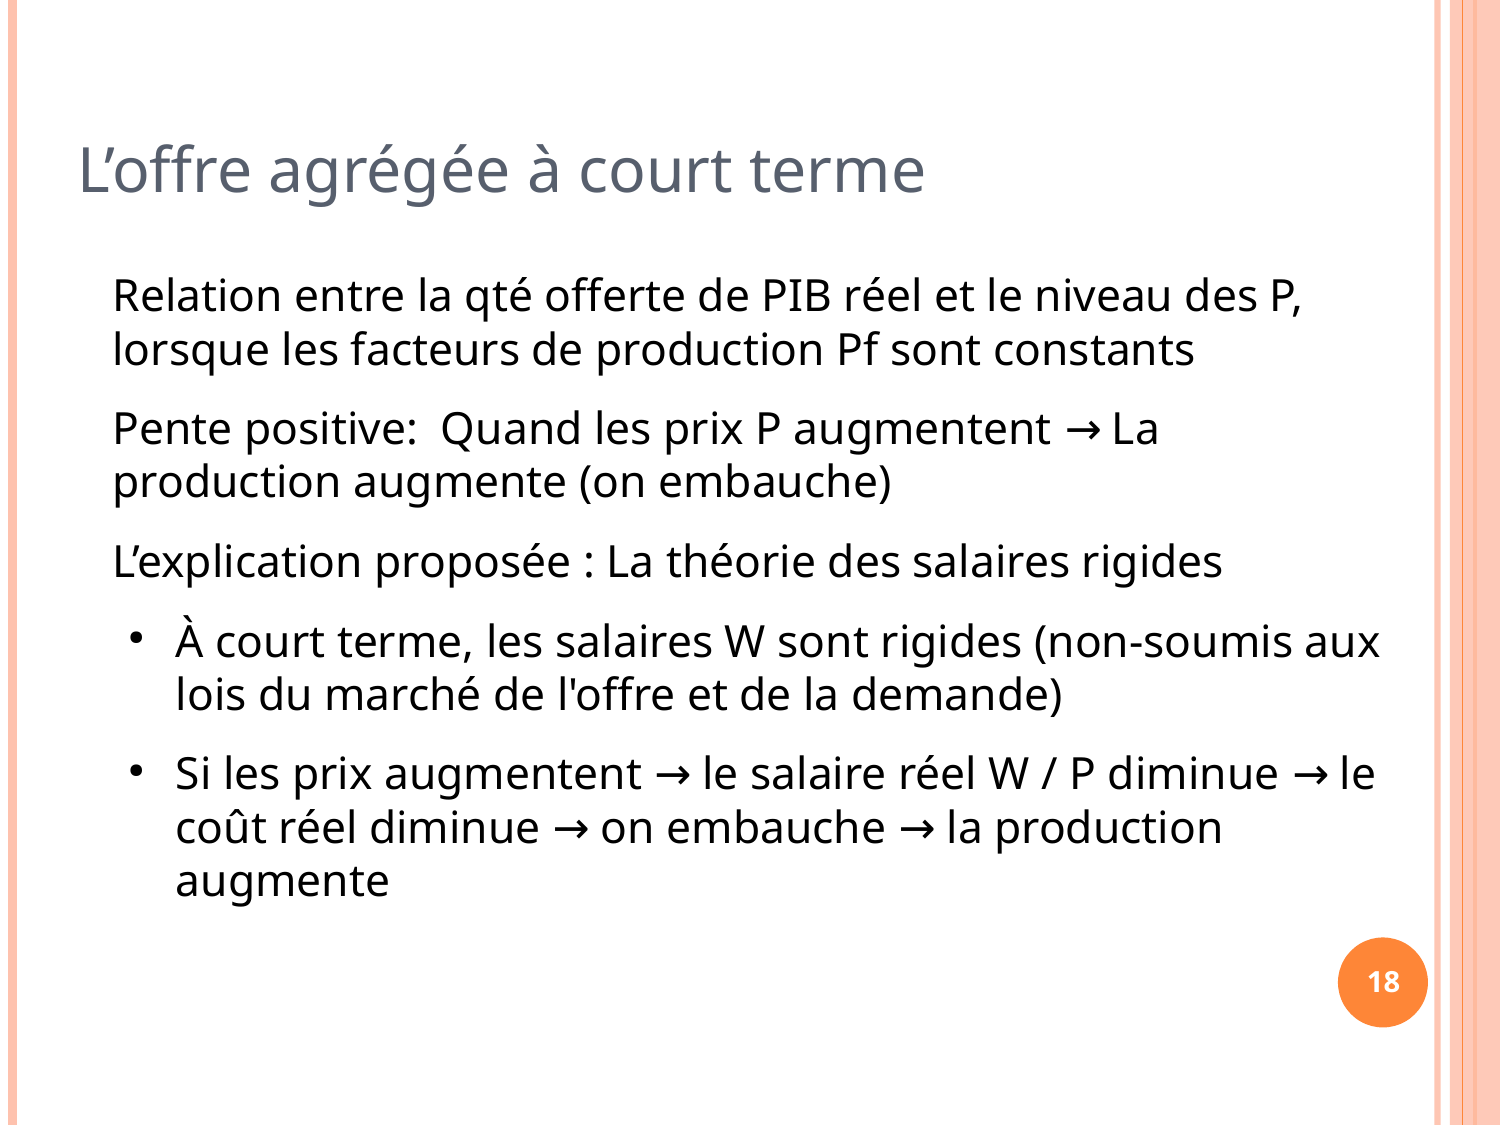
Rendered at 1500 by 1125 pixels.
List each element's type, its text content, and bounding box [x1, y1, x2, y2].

title L’offre agrégée à court terme [62, 37, 1450, 213]
list Relation entre la qté offerte de PIB réel et le niveau des P, lorsque les facteurs de production Pf sont constants Pente positive: Quand les prix P augmentent → La production augmente (on embauche) L’explication proposée : La théorie des salaires rigides À court terme, les salaires W sont rigides (non-soumis aux lois du marché de l'offre et de la demande) Si les prix augmentent → le salaire réel W / P diminue → le coût réel diminue → on embauche → la production augmente [112, 267, 1388, 917]
slide_number <numéro> [1333, 940, 1434, 1027]
